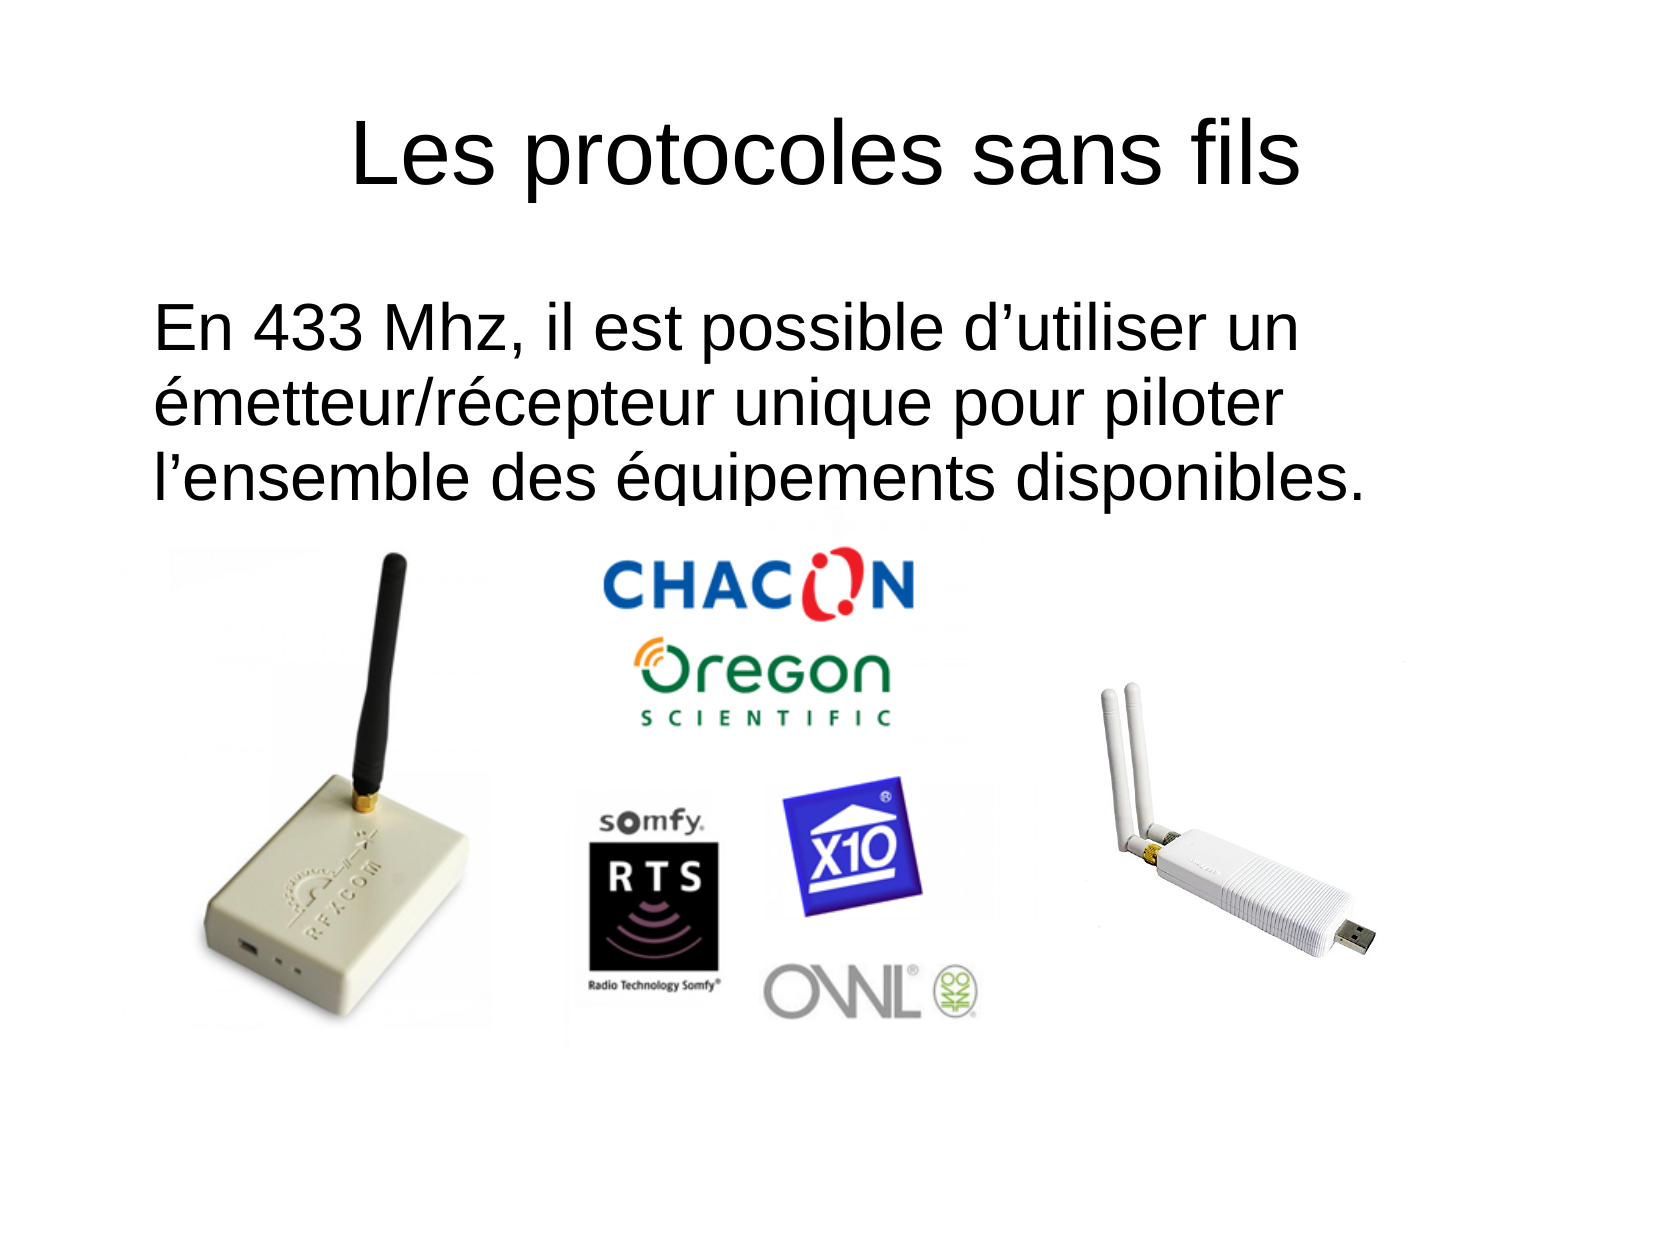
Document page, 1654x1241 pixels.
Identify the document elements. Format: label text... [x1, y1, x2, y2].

title Les protocoles sans fils [82, 49, 1571, 257]
picture [118, 506, 1056, 1063]
list En 433 Mhz, il est possible d’utiliser un émetteur/récepteur unique pour piloter l’ensemble des équipements disponibles. [82, 290, 1571, 1158]
picture [1071, 661, 1406, 989]
